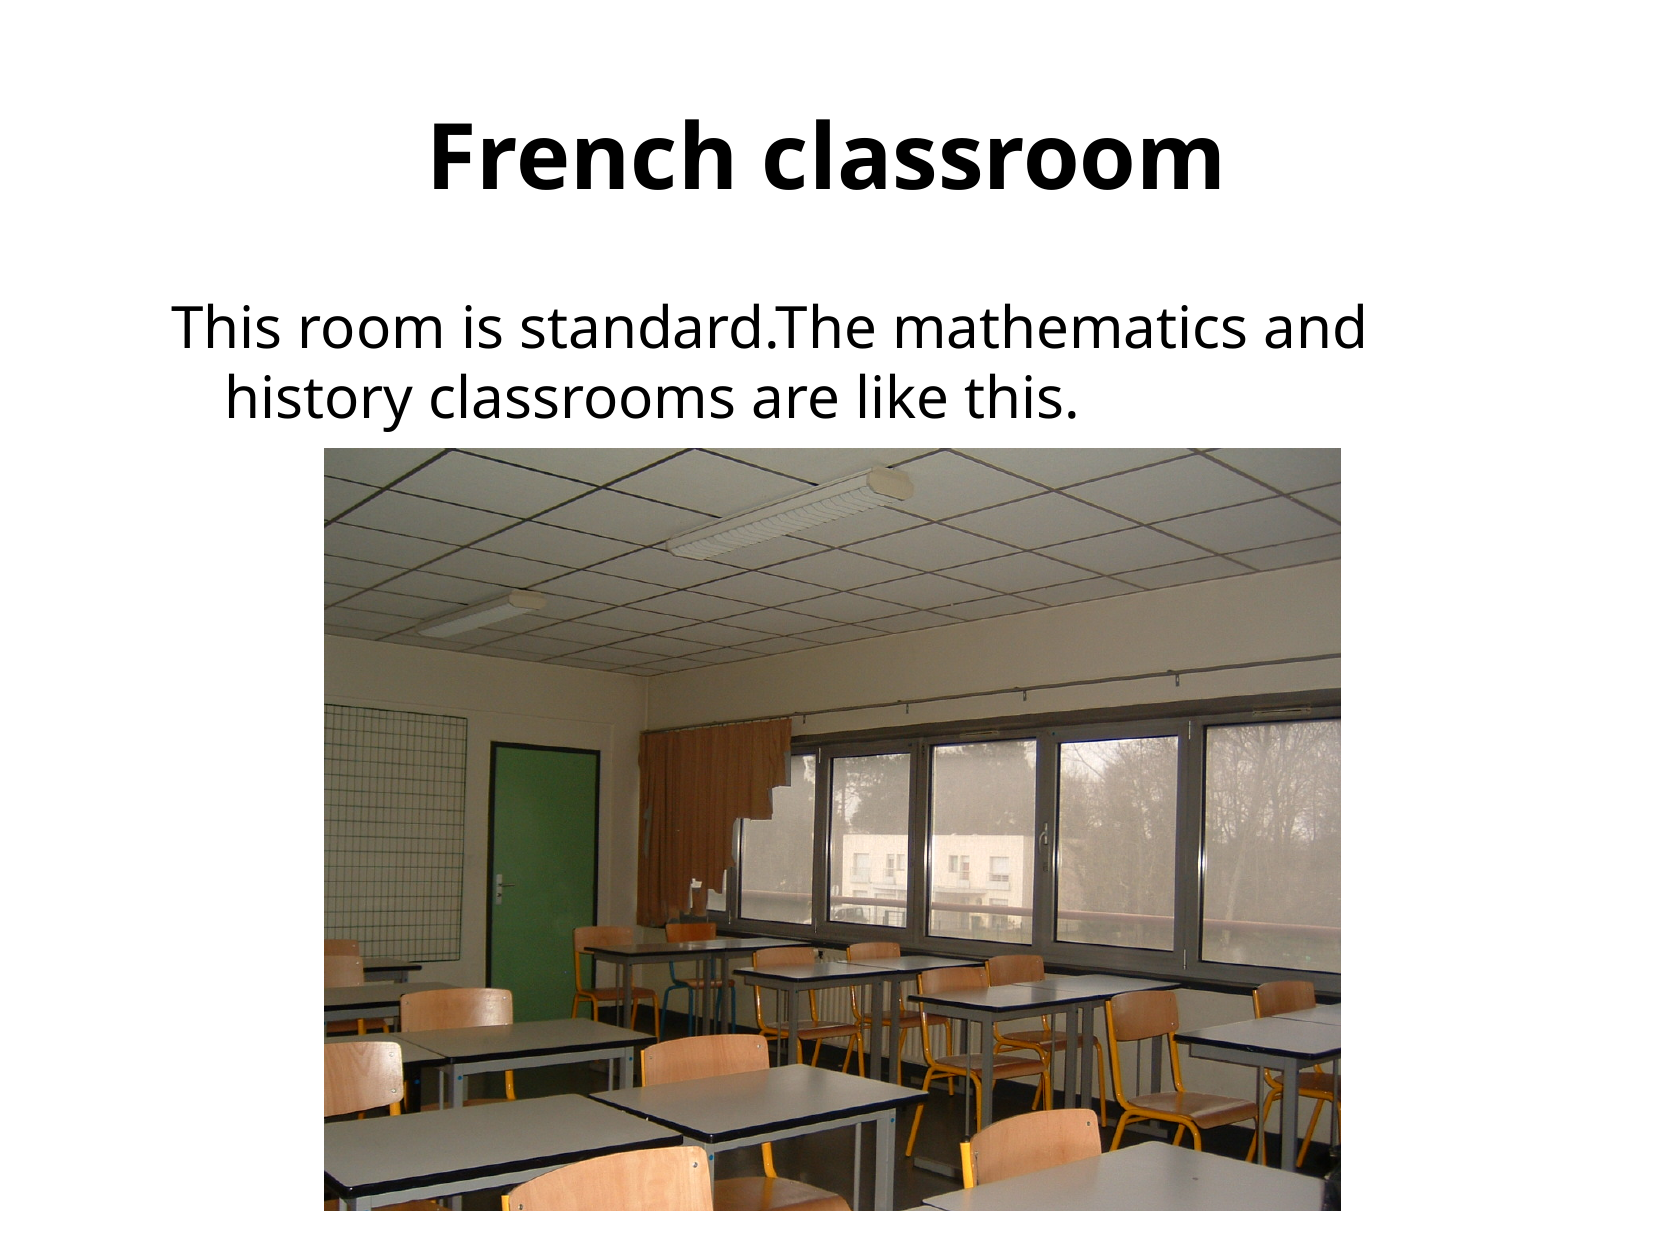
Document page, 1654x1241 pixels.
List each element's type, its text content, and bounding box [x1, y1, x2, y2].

picture [324, 448, 1341, 1211]
title French classroom [82, 49, 1571, 257]
list This room is standard.The mathematics and history classrooms are like this. [82, 290, 1571, 1109]
